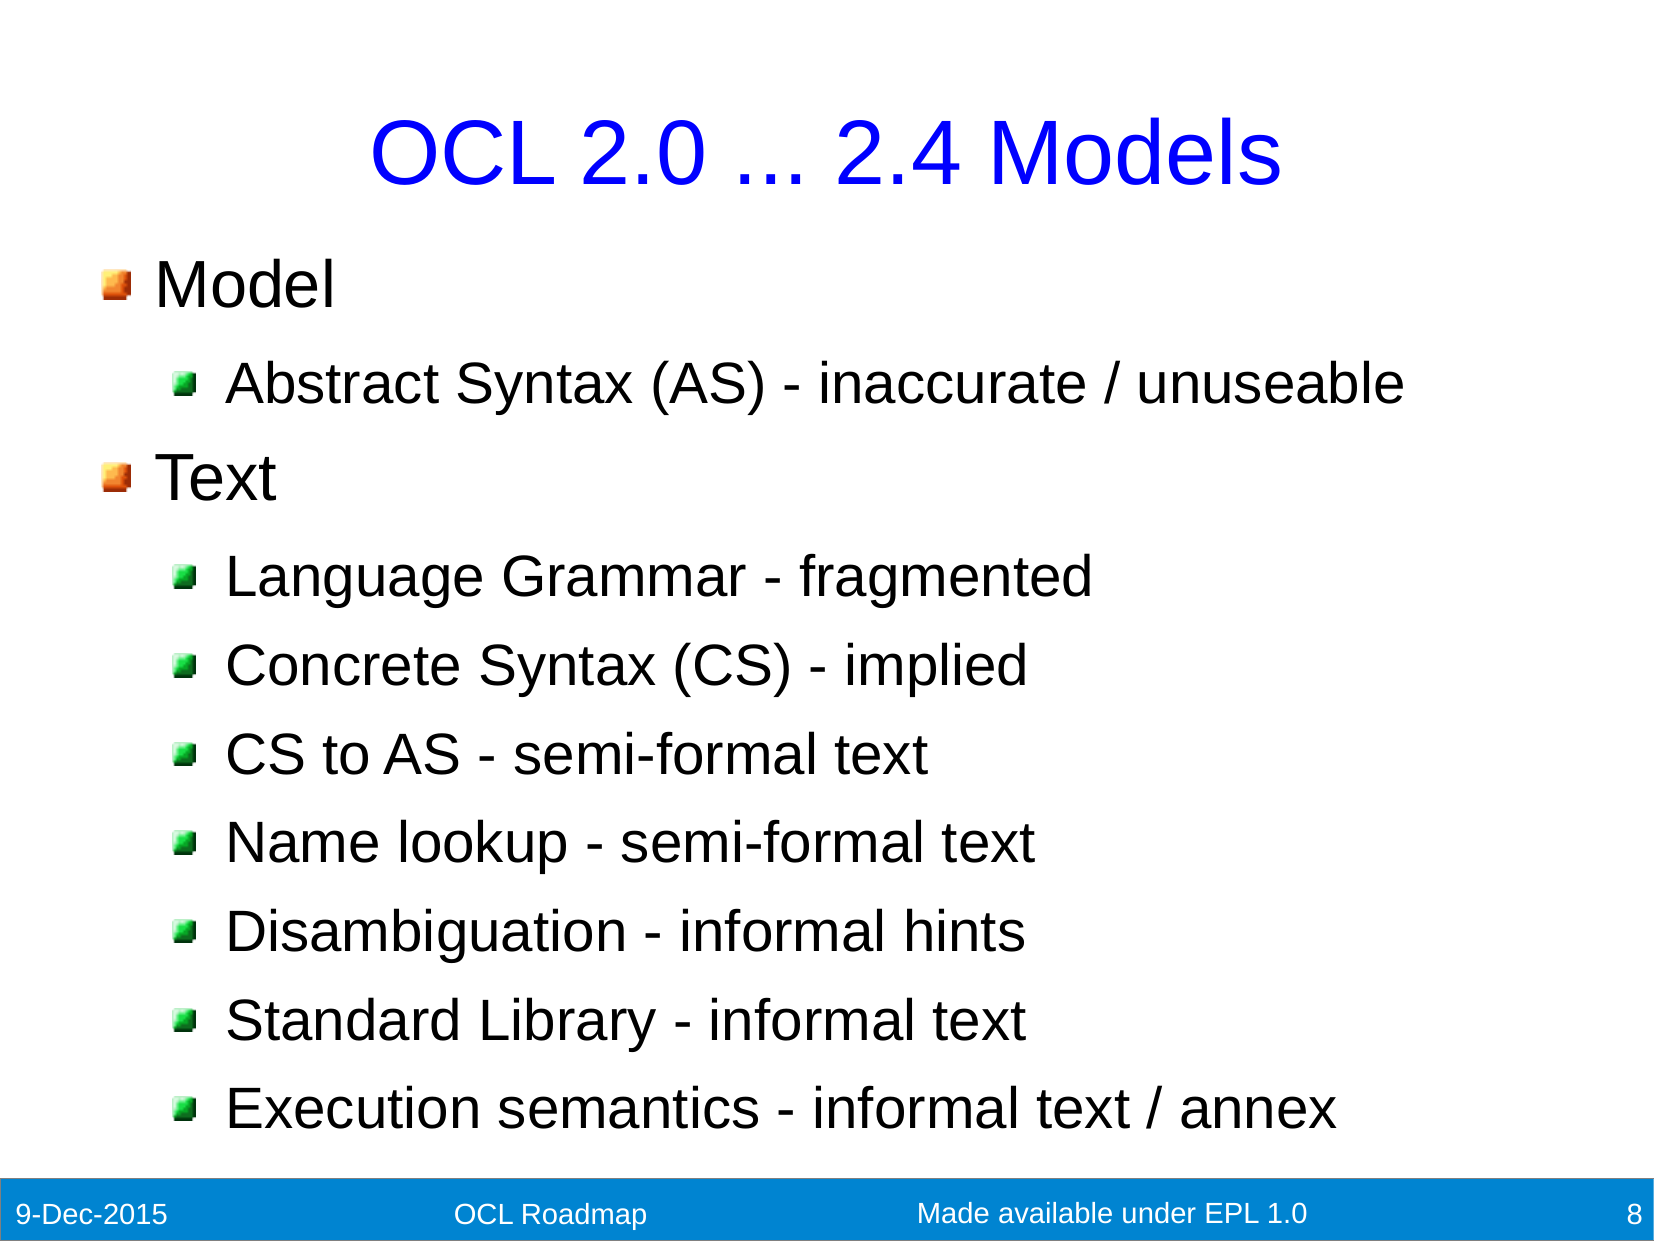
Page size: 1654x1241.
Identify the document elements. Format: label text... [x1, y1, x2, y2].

title OCL 2.0 ... 2.4 Models [82, 49, 1571, 257]
list Model Abstract Syntax (AS) - inaccurate / unuseable Text Language Grammar - fragmented Concrete Syntax (CS) - implied CS to AS - semi-formal text Name lookup - semi-formal text Disambiguation - informal hints Standard Library - informal text Execution semantics - informal text / annex [83, 246, 1572, 1140]
